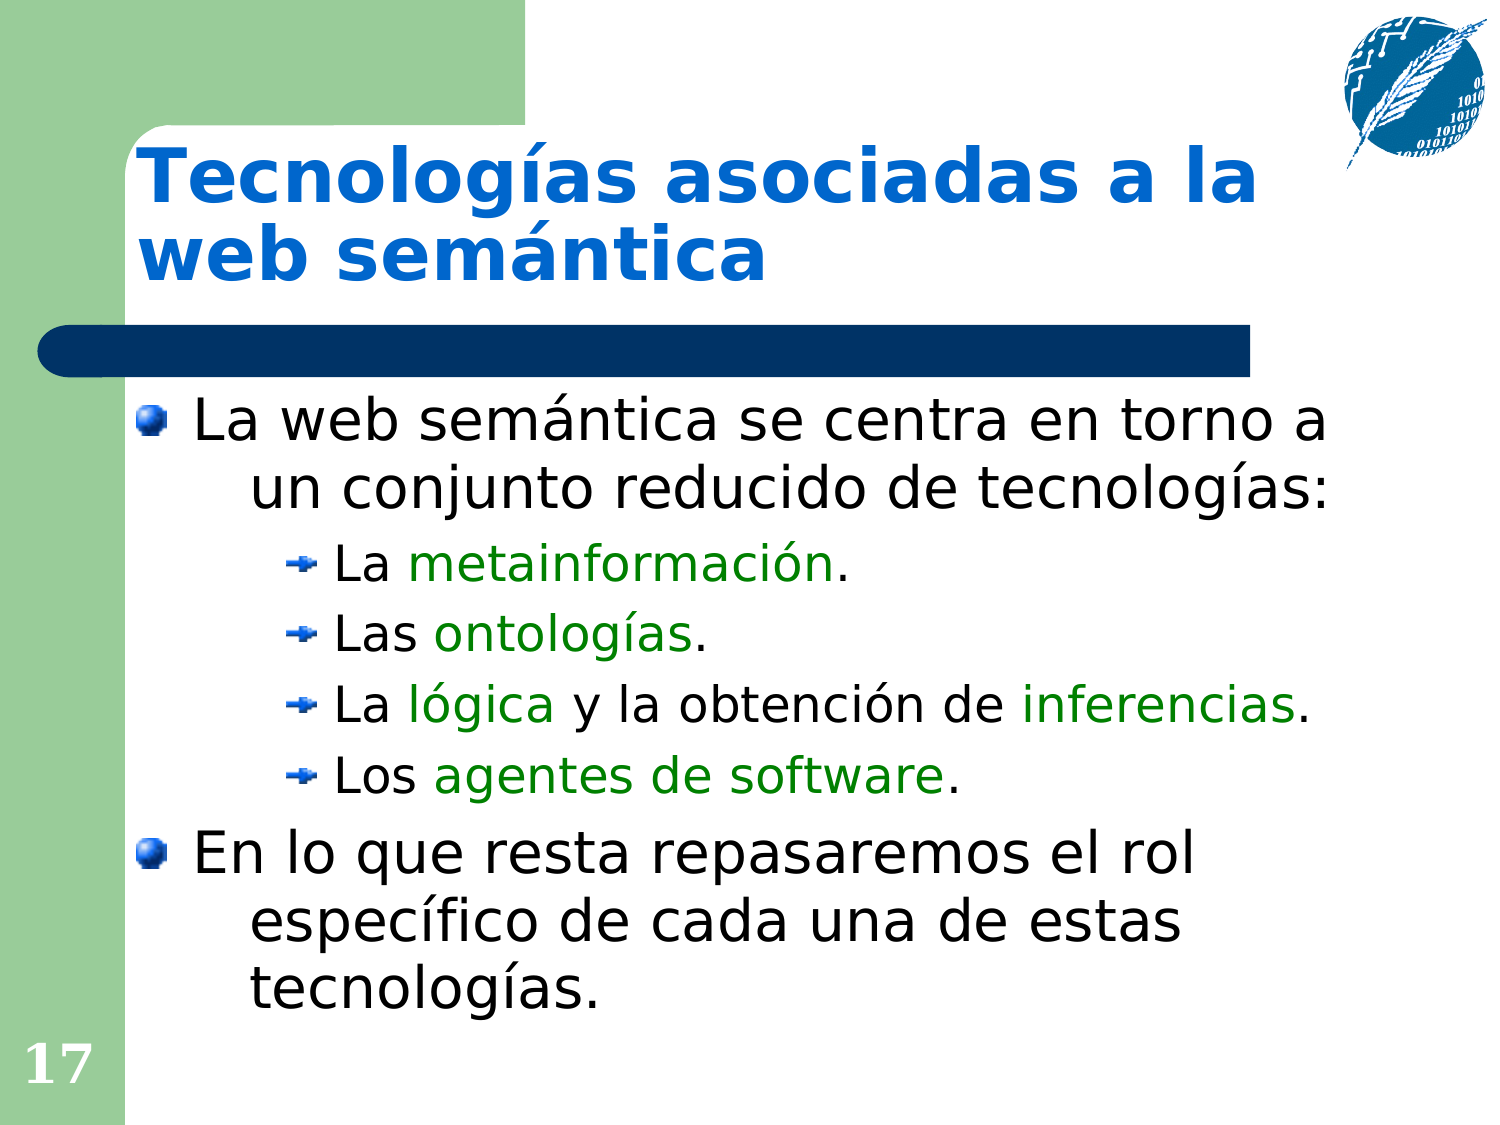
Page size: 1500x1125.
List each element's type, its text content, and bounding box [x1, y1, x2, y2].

title Tecnologías asociadas a la web semántica [136, 135, 1413, 301]
list La web semántica se centra en torno a un conjunto reducido de tecnologías: La metainformación. Las ontologías. La lógica y la obtención de inferencias. Los agentes de software. En lo que resta repasaremos el rol específico de cada una de estas tecnologías. [136, 386, 1399, 1108]
picture [1436, 127, 1450, 136]
picture [1341, 15, 1487, 172]
picture [1433, 139, 1440, 147]
picture [1416, 140, 1425, 149]
picture [1427, 138, 1431, 148]
